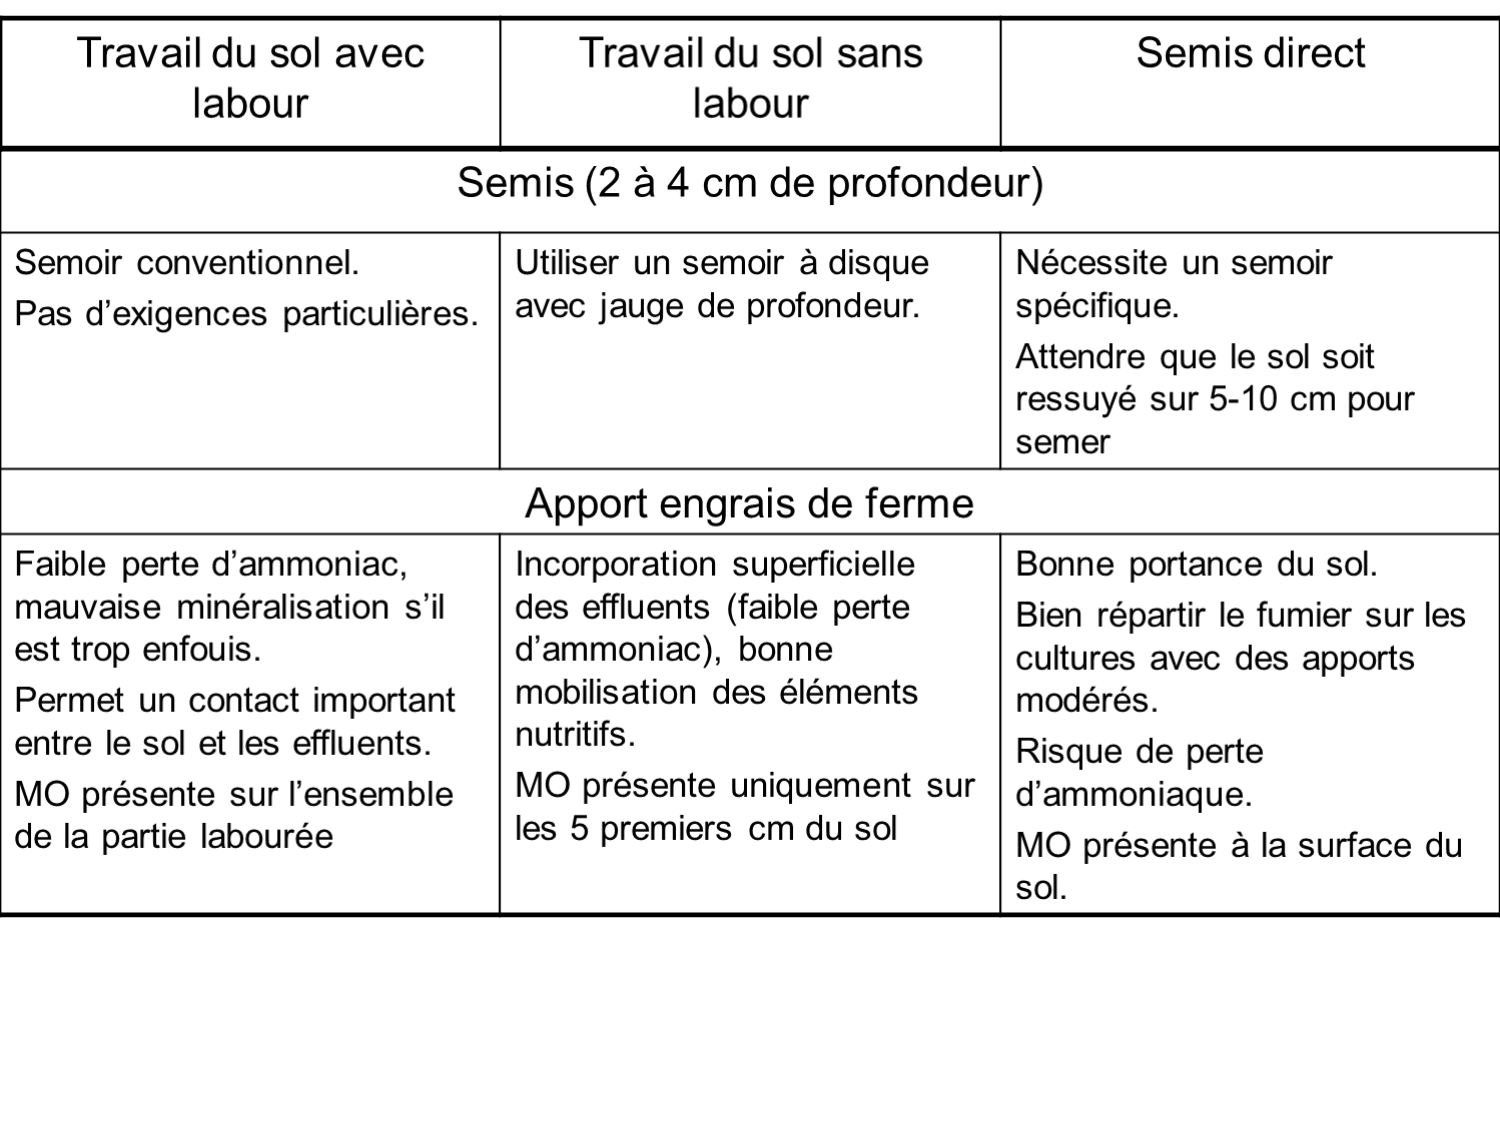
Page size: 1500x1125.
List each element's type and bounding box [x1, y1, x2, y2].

picture [0, 14, 1500, 928]
